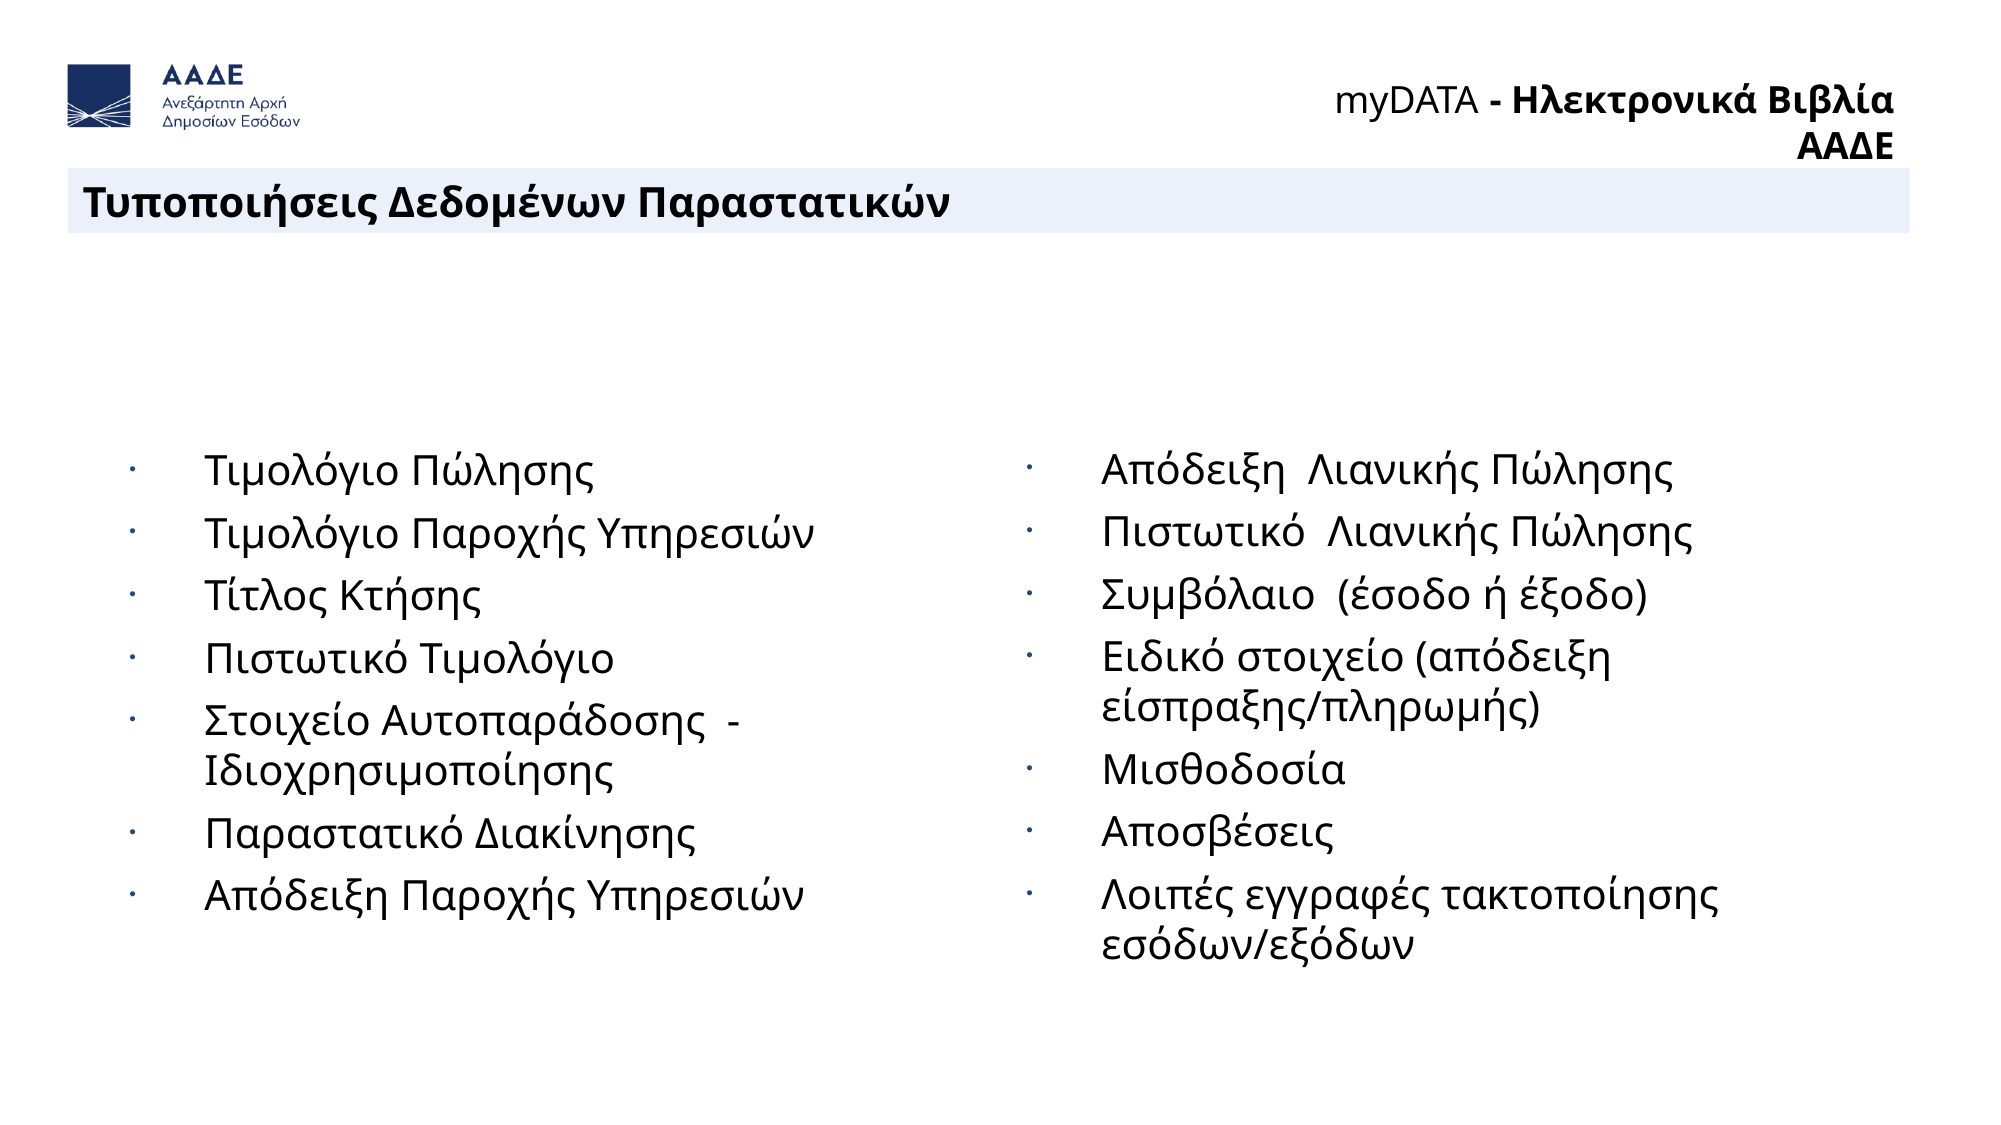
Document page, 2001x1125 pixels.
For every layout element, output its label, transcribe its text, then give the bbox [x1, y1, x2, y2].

text_box Τιμολόγιο Πώλησης Τιμολόγιο Παροχής Υπηρεσιών Τίτλος Κτήσης Πιστωτικό Τιμολόγιο Στοιχείο Αυτοπαράδοσης - Ιδιοχρησιμοποίησης Παραστατικό Διακίνησης Απόδειξη Παροχής Υπηρεσιών [114, 436, 942, 927]
text_box Απόδειξη Λιανικής Πώλησης Πιστωτικό Λιανικής Πώλησης Συμβόλαιο (έσοδο ή έξοδο) Ειδικό στοιχείο (απόδειξη είσπραξης/πληρωμής) Μισθοδοσία Αποσβέσεις Λοιπές εγγραφές τακτοποίησης εσόδων/εξόδων [1011, 435, 1863, 976]
text_box myDATA - Ηλεκτρονικά Βιβλία ΑΑΔΕ [1271, 64, 1910, 175]
picture [67, 64, 304, 130]
text_box Τυποποιήσεις Δεδομένων Παραστατικών [67, 168, 1910, 233]
